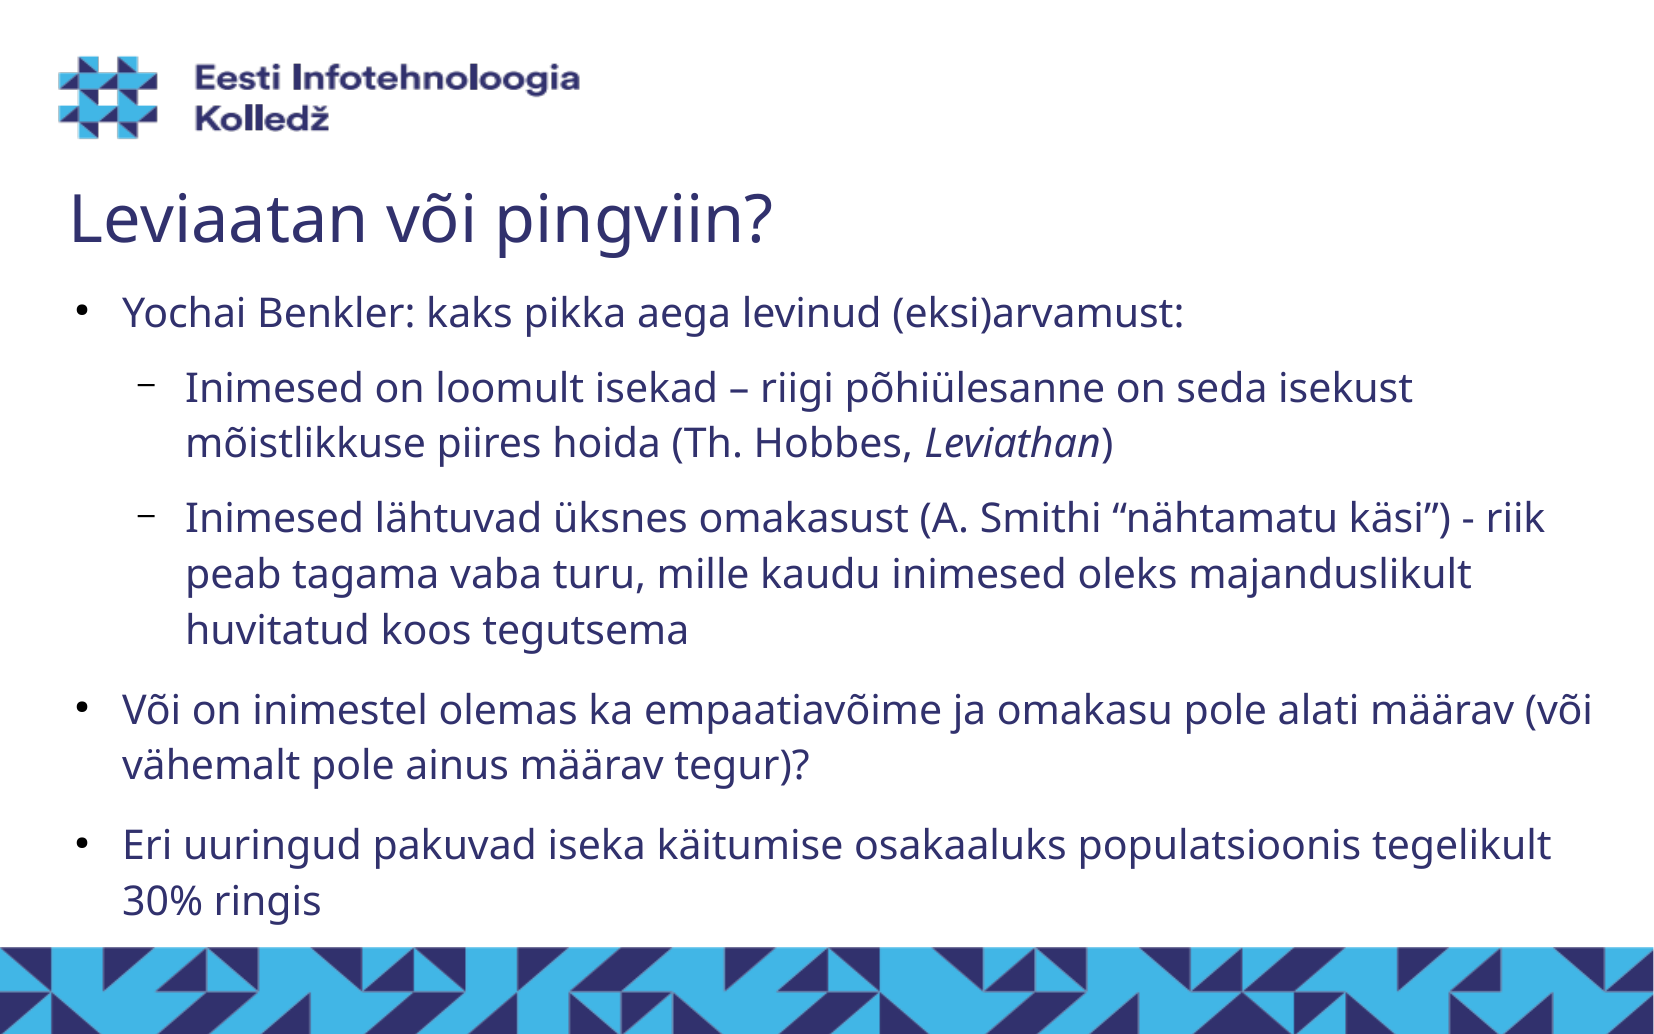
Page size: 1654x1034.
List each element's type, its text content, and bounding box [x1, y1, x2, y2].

list Yochai Benkler: kaks pikka aega levinud (eksi)arvamust: Inimesed on loomult isekad – riigi põhiülesanne on seda isekust mõistlikkuse piires hoida (Th. Hobbes, Leviathan) Inimesed lähtuvad üksnes omakasust (A. Smithi “nähtamatu käsi”) - riik peab tagama vaba turu, mille kaudu inimesed oleks majanduslikult huvitatud koos tegutsema Või on inimestel olemas ka empaatiavõime ja omakasu pole alati määrav (või vähemalt pole ainus määrav tegur)? Eri uuringud pakuvad iseka käitumise osakaaluks populatsioonis tegelikult 30% ringis [59, 283, 1595, 936]
title Leviaatan või pingviin? [68, 147, 1536, 283]
